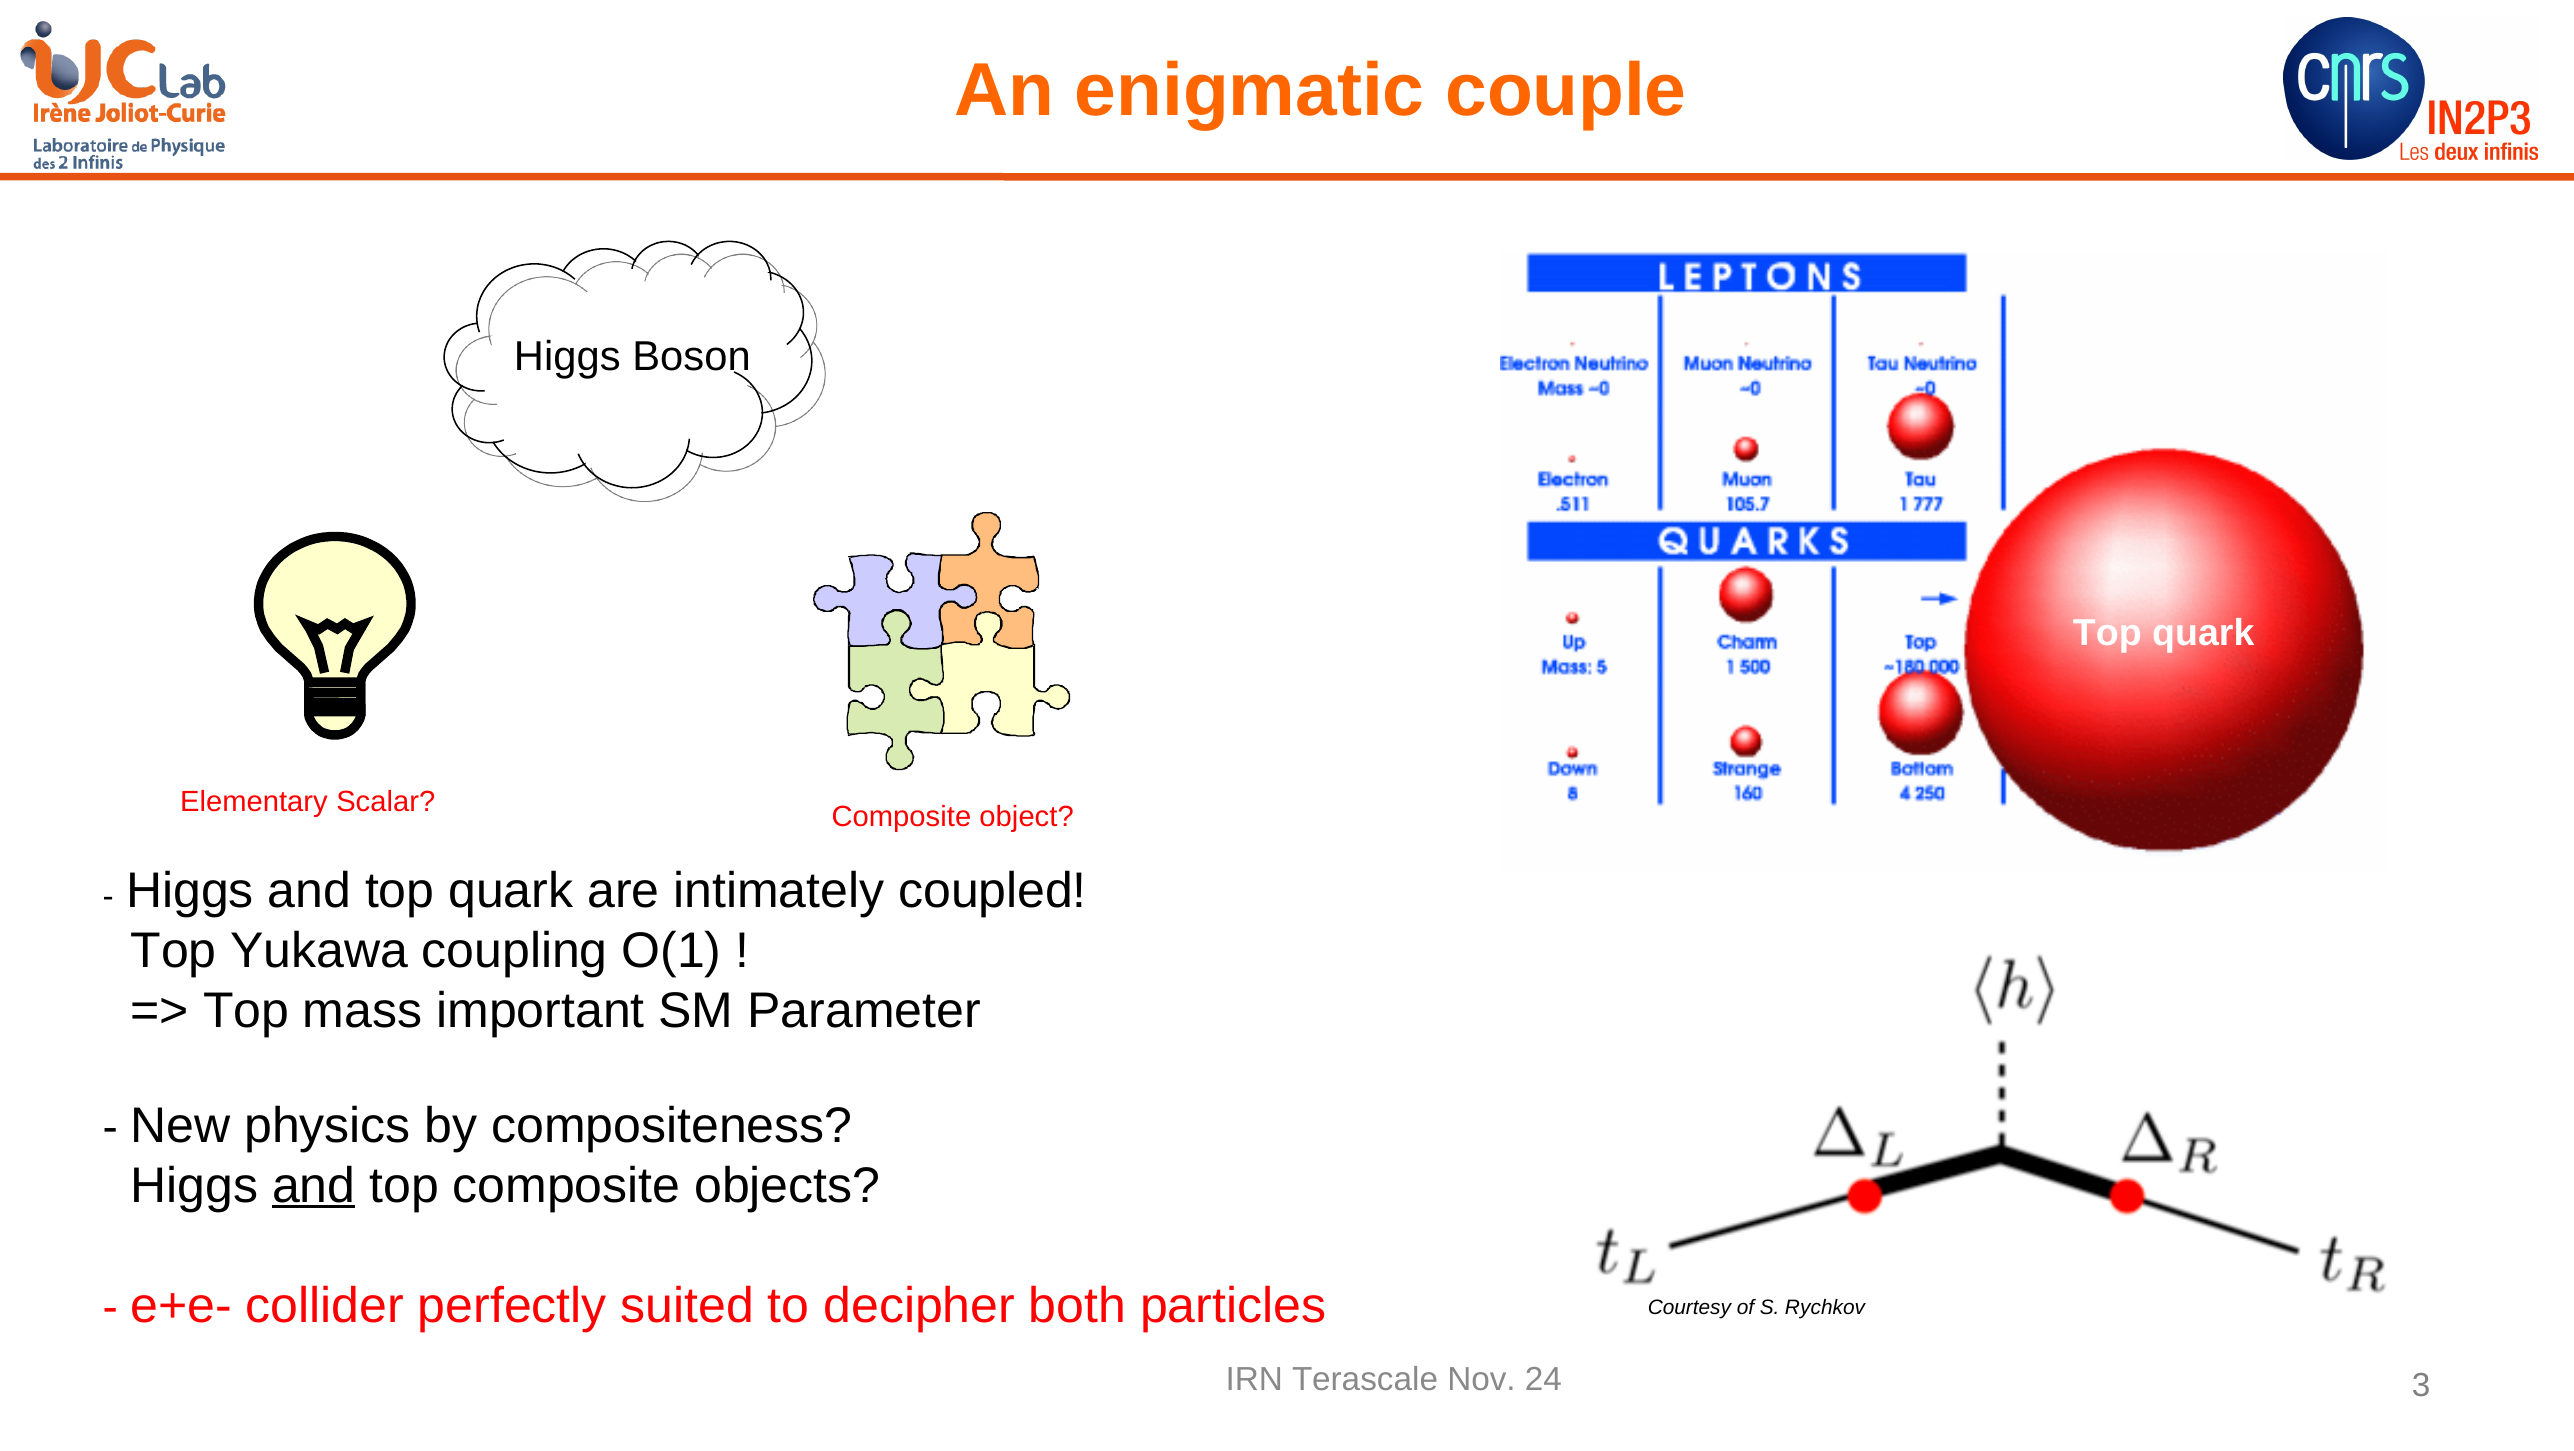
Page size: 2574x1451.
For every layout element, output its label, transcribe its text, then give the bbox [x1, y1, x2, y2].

text_box Top quark [2058, 600, 2270, 661]
text_box [258, 536, 411, 735]
picture [4, 6, 241, 184]
picture [2415, 17, 2538, 160]
text_box - Higgs and top quark are intimately coupled! Top Yukawa coupling O(1) ! => Top mass important SM Parameter - New physics by compositeness? Higgs and top composite objects? - e+e- collider perfectly suited to decipher both particles [87, 850, 1461, 1451]
picture [1524, 910, 2431, 1336]
text_box Elementary Scalar? [165, 774, 646, 850]
text_box Higgs Boson [499, 321, 778, 387]
text_box Composite object? [816, 789, 1276, 850]
chart [807, 505, 1078, 778]
picture [1500, 251, 2387, 873]
title An enigmatic couple [226, 9, 2415, 162]
text_box Courtesy of S. Rychkov [1633, 1285, 2050, 1351]
